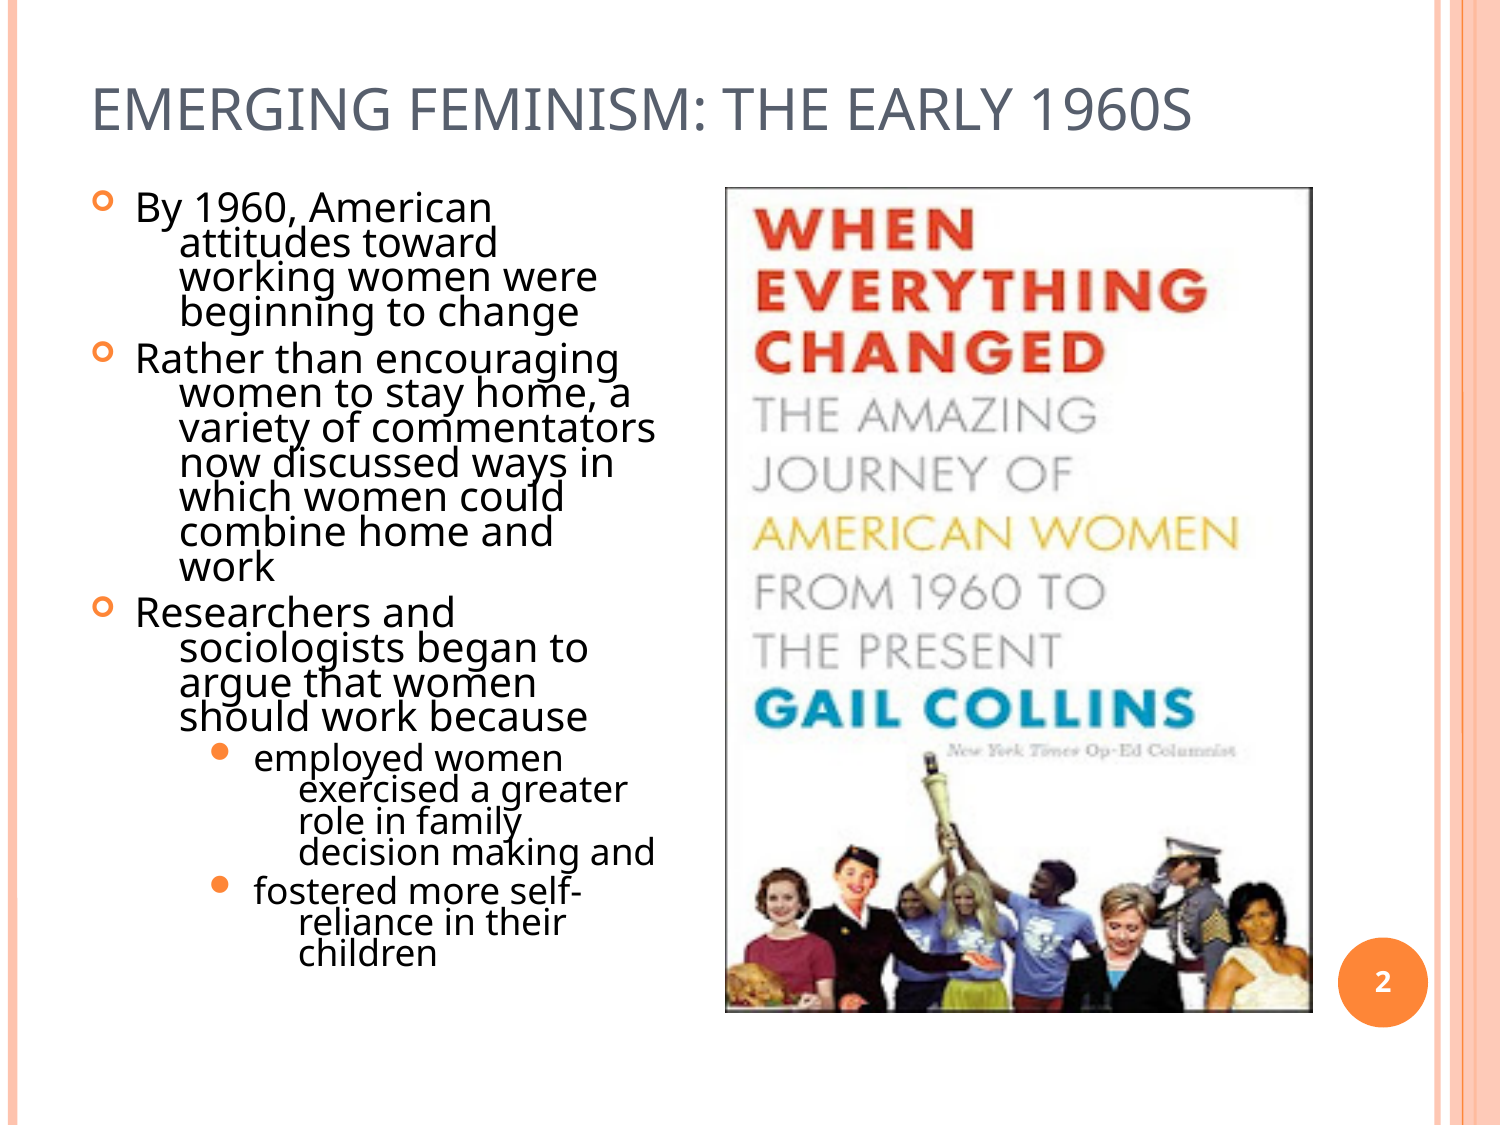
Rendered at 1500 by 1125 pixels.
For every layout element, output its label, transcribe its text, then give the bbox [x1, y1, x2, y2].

text_box 2 [1333, 940, 1434, 1027]
title Emerging Feminism: The Early 1960s [75, 45, 1300, 150]
picture [725, 187, 1313, 1013]
list By 1960, American attitudes toward working women were beginning to change Rather than encouraging women to stay home, a variety of commentators now discussed ways in which women could combine home and work Researchers and sociologists began to argue that women should work because employed women exercised a greater role in family decision making and fostered more self-reliance in their children [75, 187, 676, 1013]
